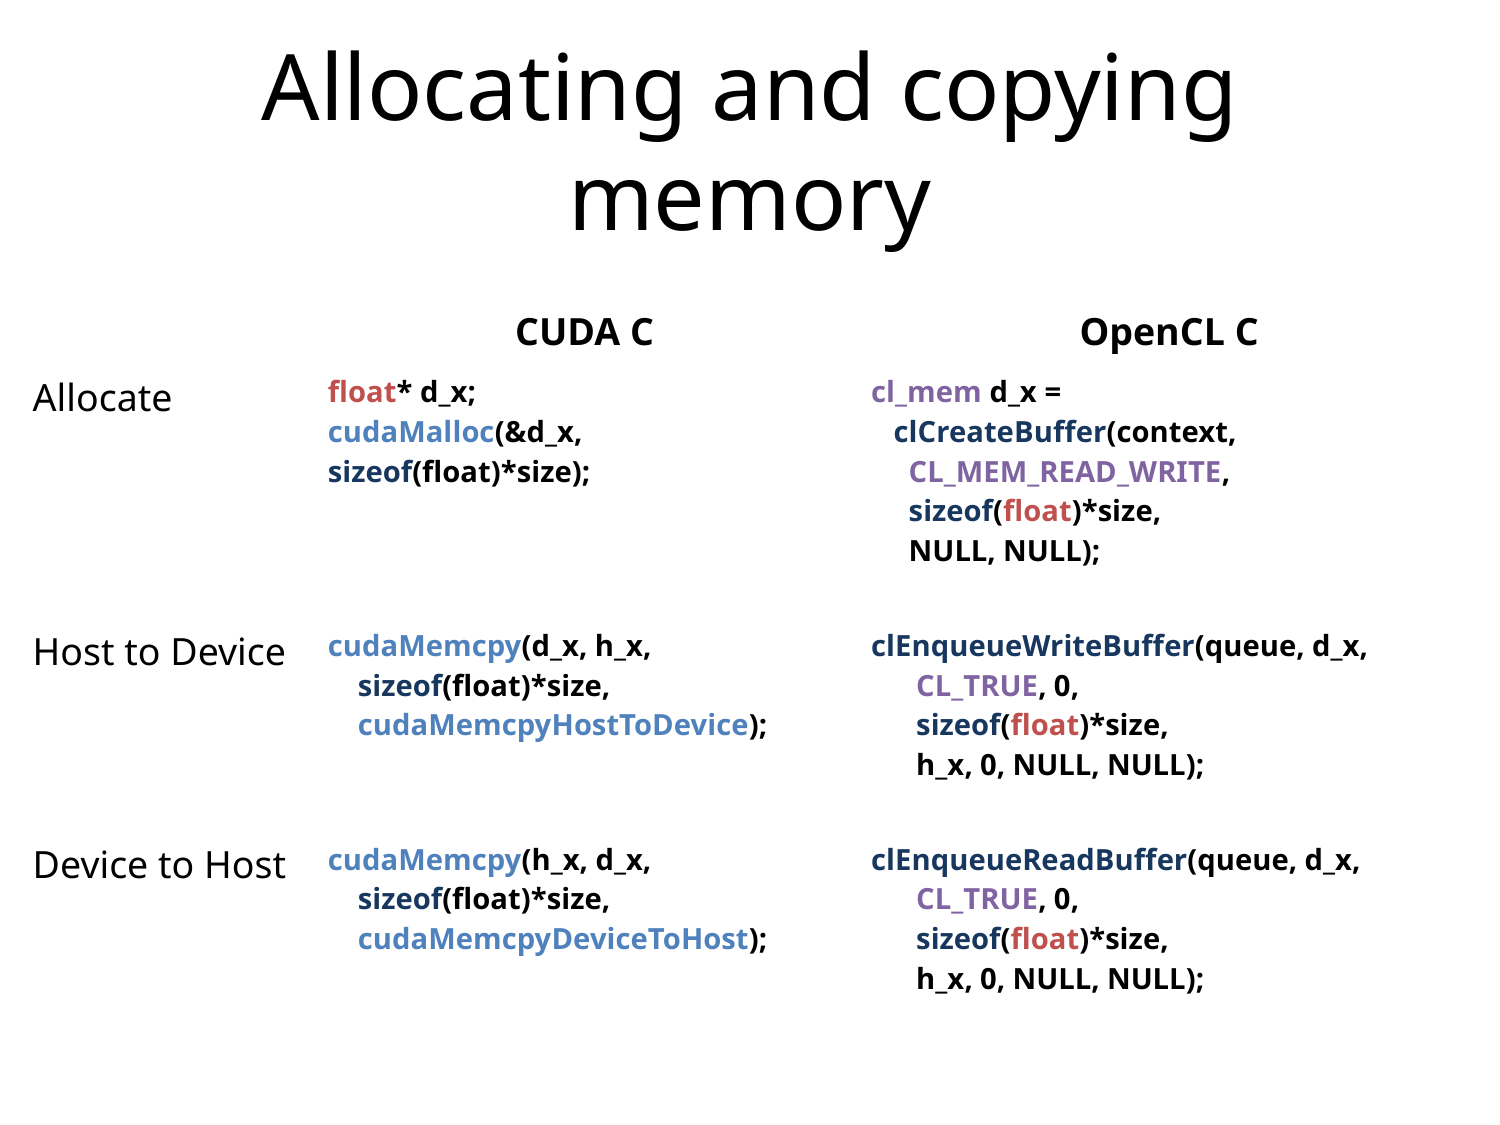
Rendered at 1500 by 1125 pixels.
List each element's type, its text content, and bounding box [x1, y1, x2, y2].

table_cell Host to Device [18, 617, 313, 831]
table_header OpenCL C [856, 298, 1482, 364]
table_header [18, 298, 313, 364]
table_header CUDA C [313, 298, 856, 364]
table_cell cudaMemcpy(d_x, h_x, sizeof(float)*size, cudaMemcpyHostToDevice); [313, 617, 856, 831]
table_cell cudaMemcpy(h_x, d_x, sizeof(float)*size, cudaMemcpyDeviceToHost); [313, 831, 856, 1005]
table_cell clEnqueueWriteBuffer(queue, d_x, CL_TRUE, 0, sizeof(float)*size, h_x, 0, NULL, NULL); [856, 617, 1482, 831]
title Allocating and copying memory [75, 45, 1425, 233]
table_cell Allocate [18, 364, 313, 617]
table_cell clEnqueueReadBuffer(queue, d_x, CL_TRUE, 0, sizeof(float)*size, h_x, 0, NULL, NULL); [856, 831, 1482, 1005]
table_cell float* d_x; cudaMalloc(&d_x, sizeof(float)*size); [313, 364, 856, 617]
table_cell cl_mem d_x = clCreateBuffer(context, CL_MEM_READ_WRITE, sizeof(float)*size, NULL, NULL); [856, 364, 1482, 617]
table_cell Device to Host [18, 831, 313, 1005]
